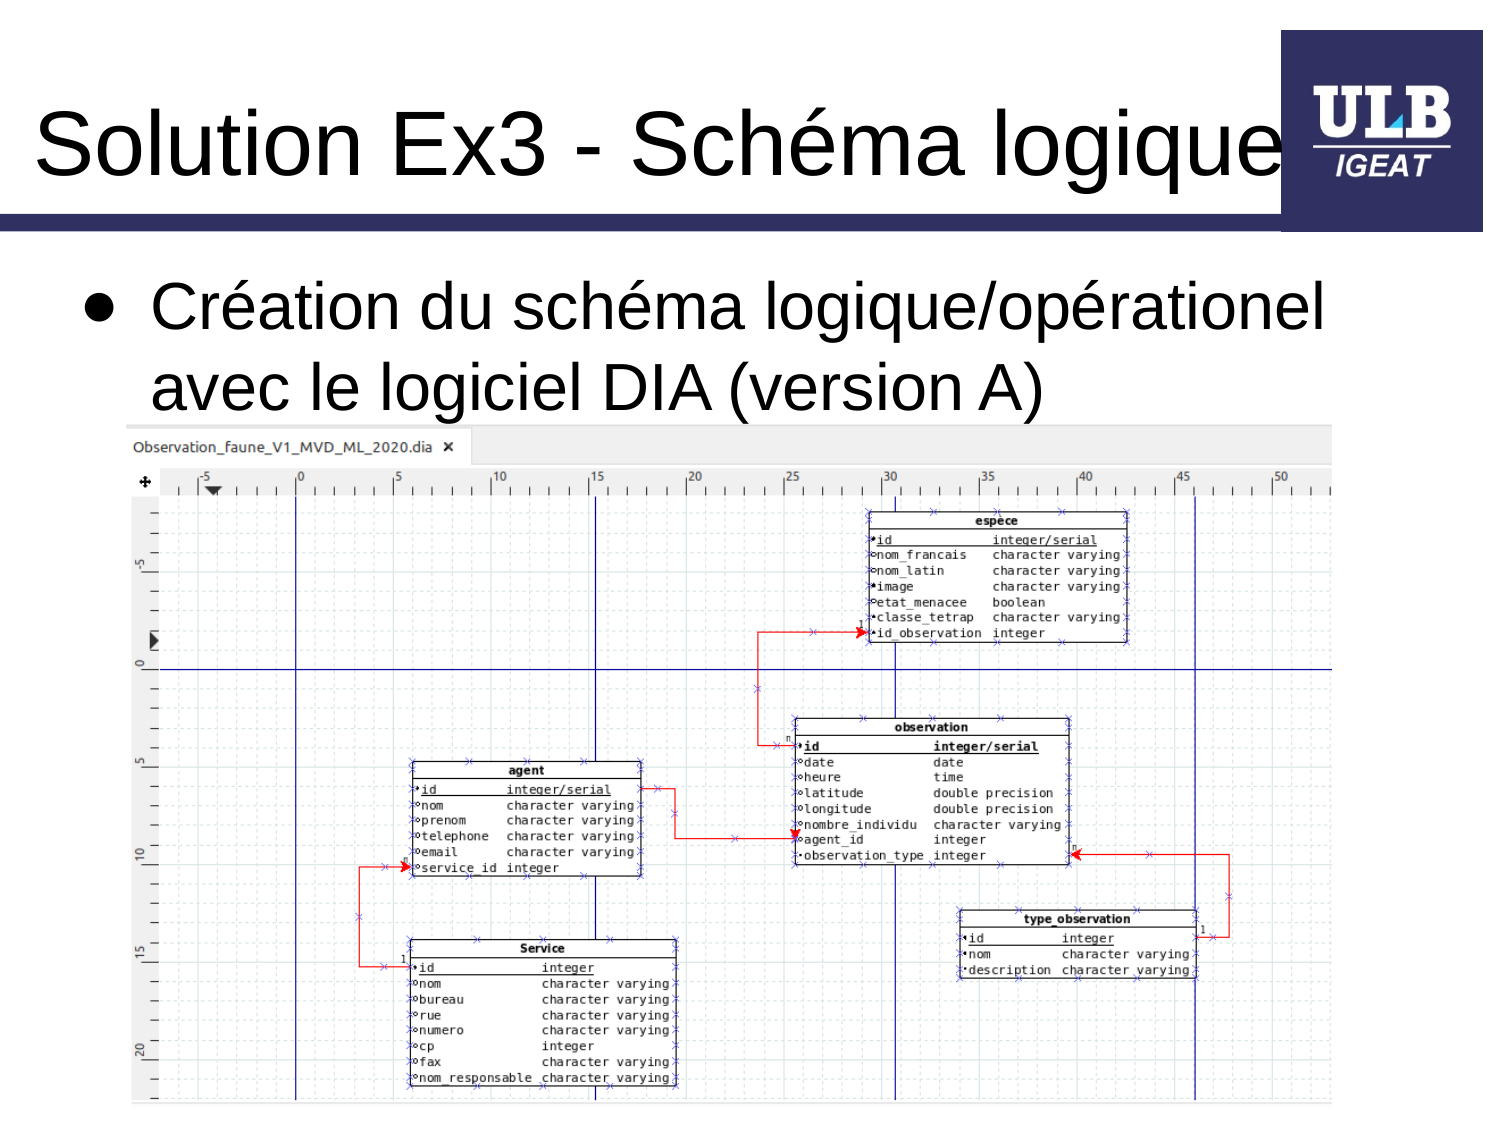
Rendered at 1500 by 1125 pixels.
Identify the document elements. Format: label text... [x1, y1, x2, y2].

list Création du schéma logique/opérationel avec le logiciel DIA (version A) [75, 263, 1425, 916]
picture [1281, 30, 1483, 232]
title Solution Ex3 - Schéma logique [33, 44, 1425, 233]
picture [126, 424, 1332, 1108]
